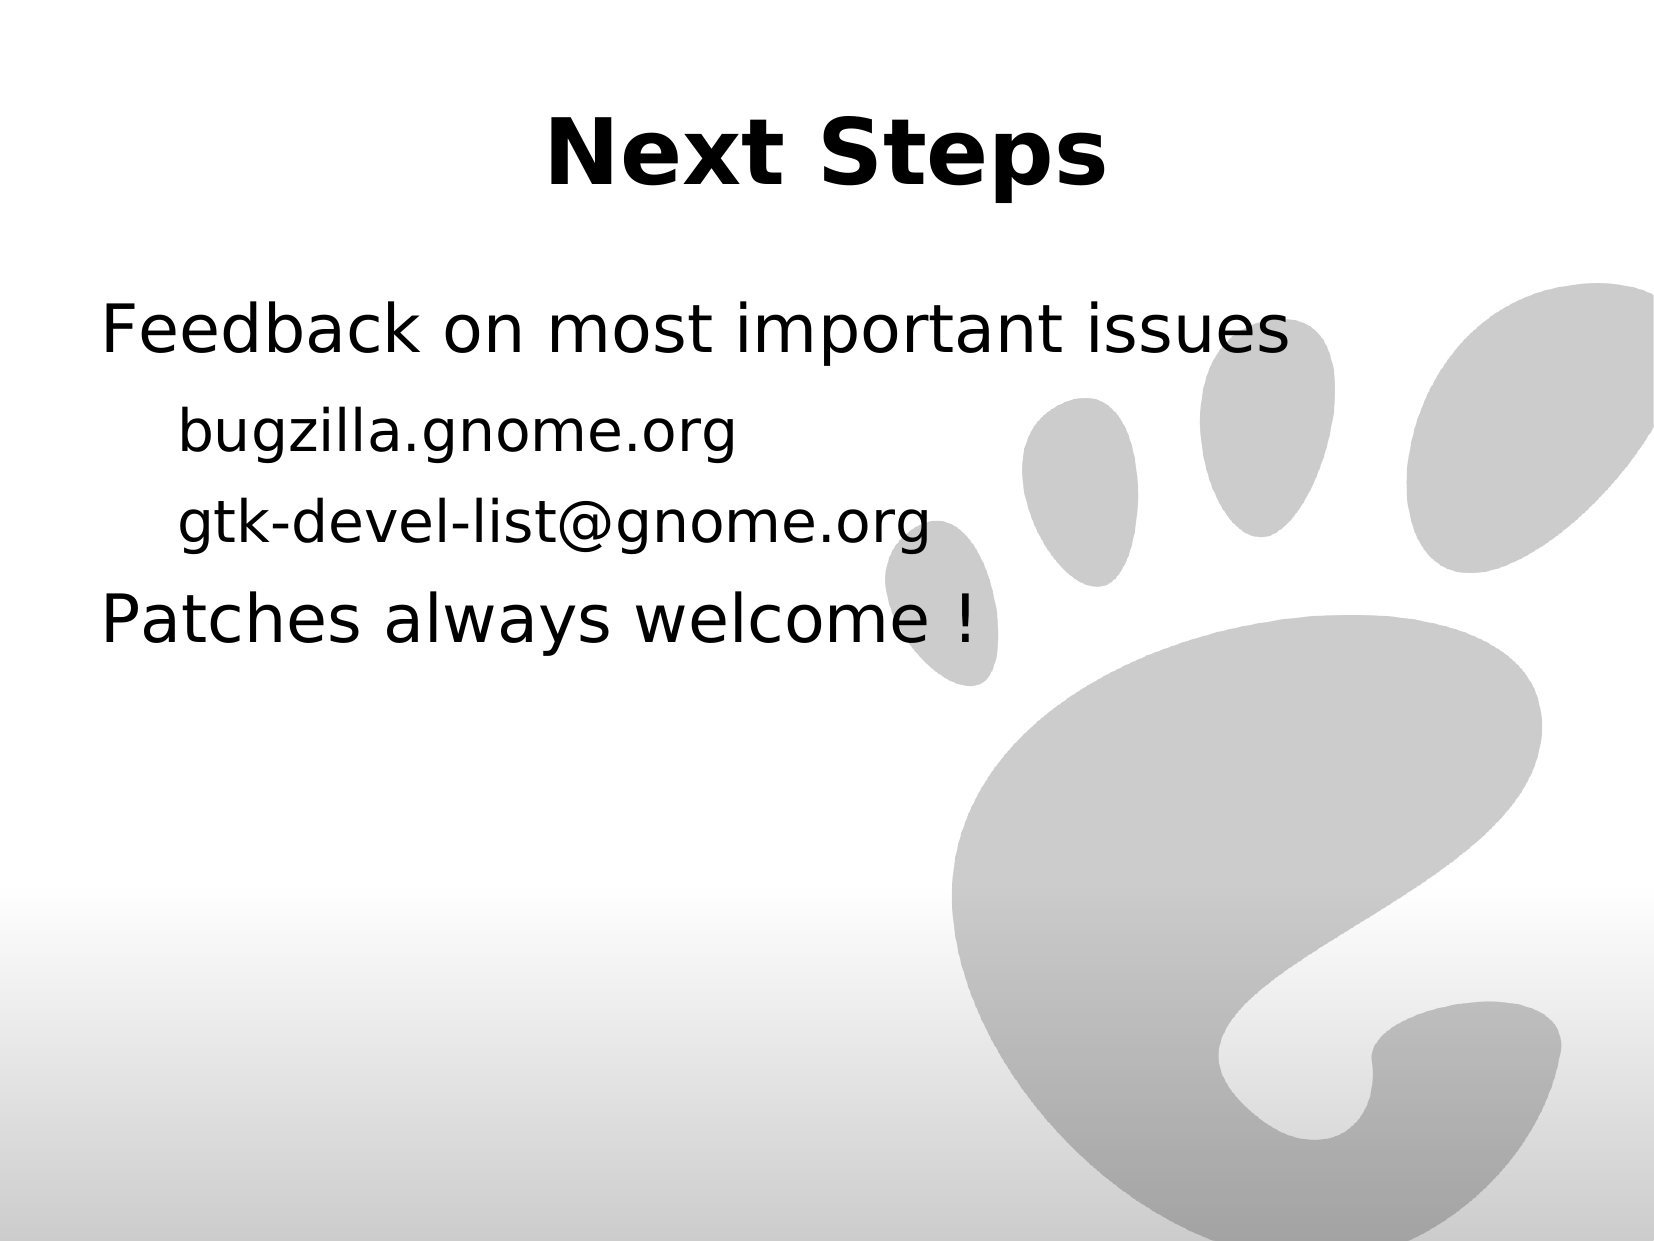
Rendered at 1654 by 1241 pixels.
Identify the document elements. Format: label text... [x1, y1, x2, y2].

list Feedback on most important issues bugzilla.gnome.org gtk-devel-list@gnome.org Patches always welcome ! [82, 290, 1571, 1109]
picture [885, 283, 1654, 1241]
title Next Steps [82, 49, 1571, 257]
